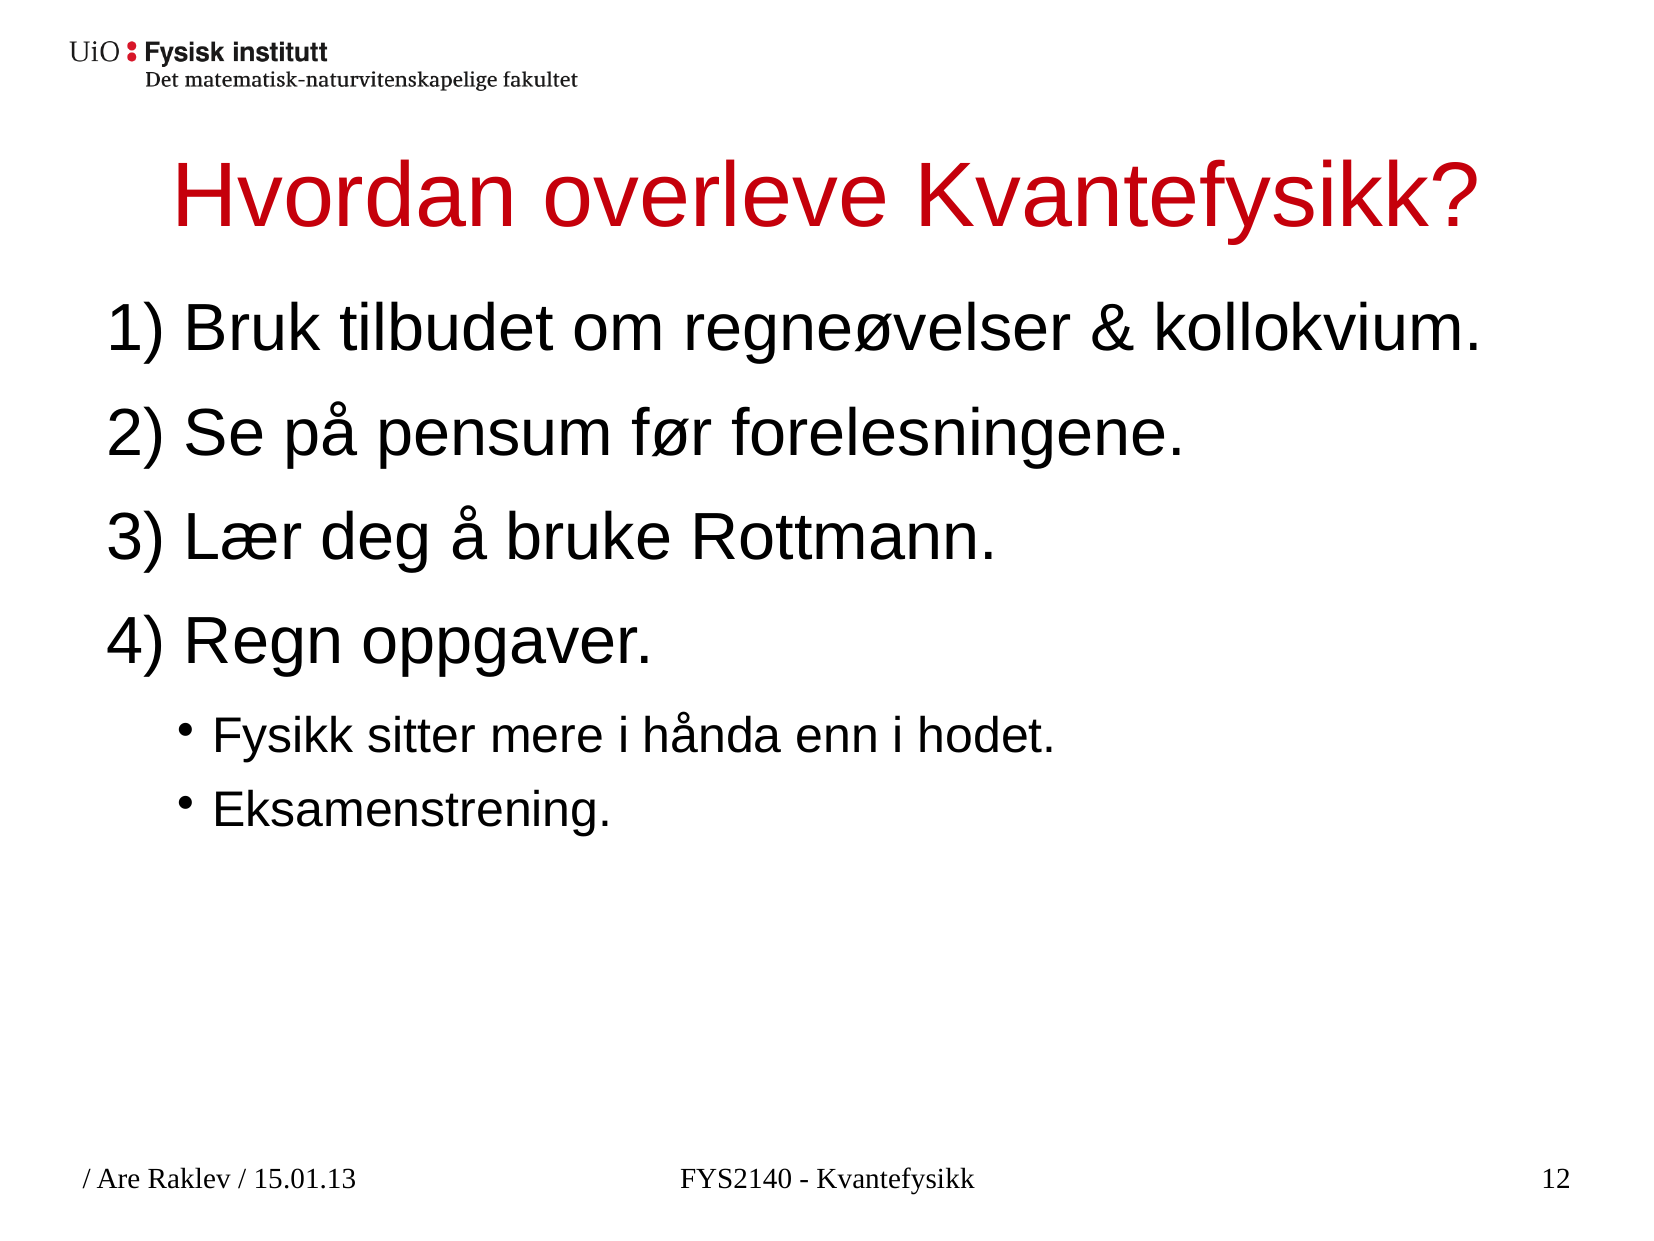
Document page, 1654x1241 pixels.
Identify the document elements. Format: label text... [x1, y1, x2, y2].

title Hvordan overleve Kvantefysikk? [82, 90, 1571, 298]
list Bruk tilbudet om regneøvelser & kollokvium. Se på pensum før forelesningene. Lær deg å bruke Rottmann. Regn oppgaver. Fysikk sitter mere i hånda enn i hodet. Eksamenstrening. [106, 290, 1595, 1094]
picture [68, 37, 581, 93]
